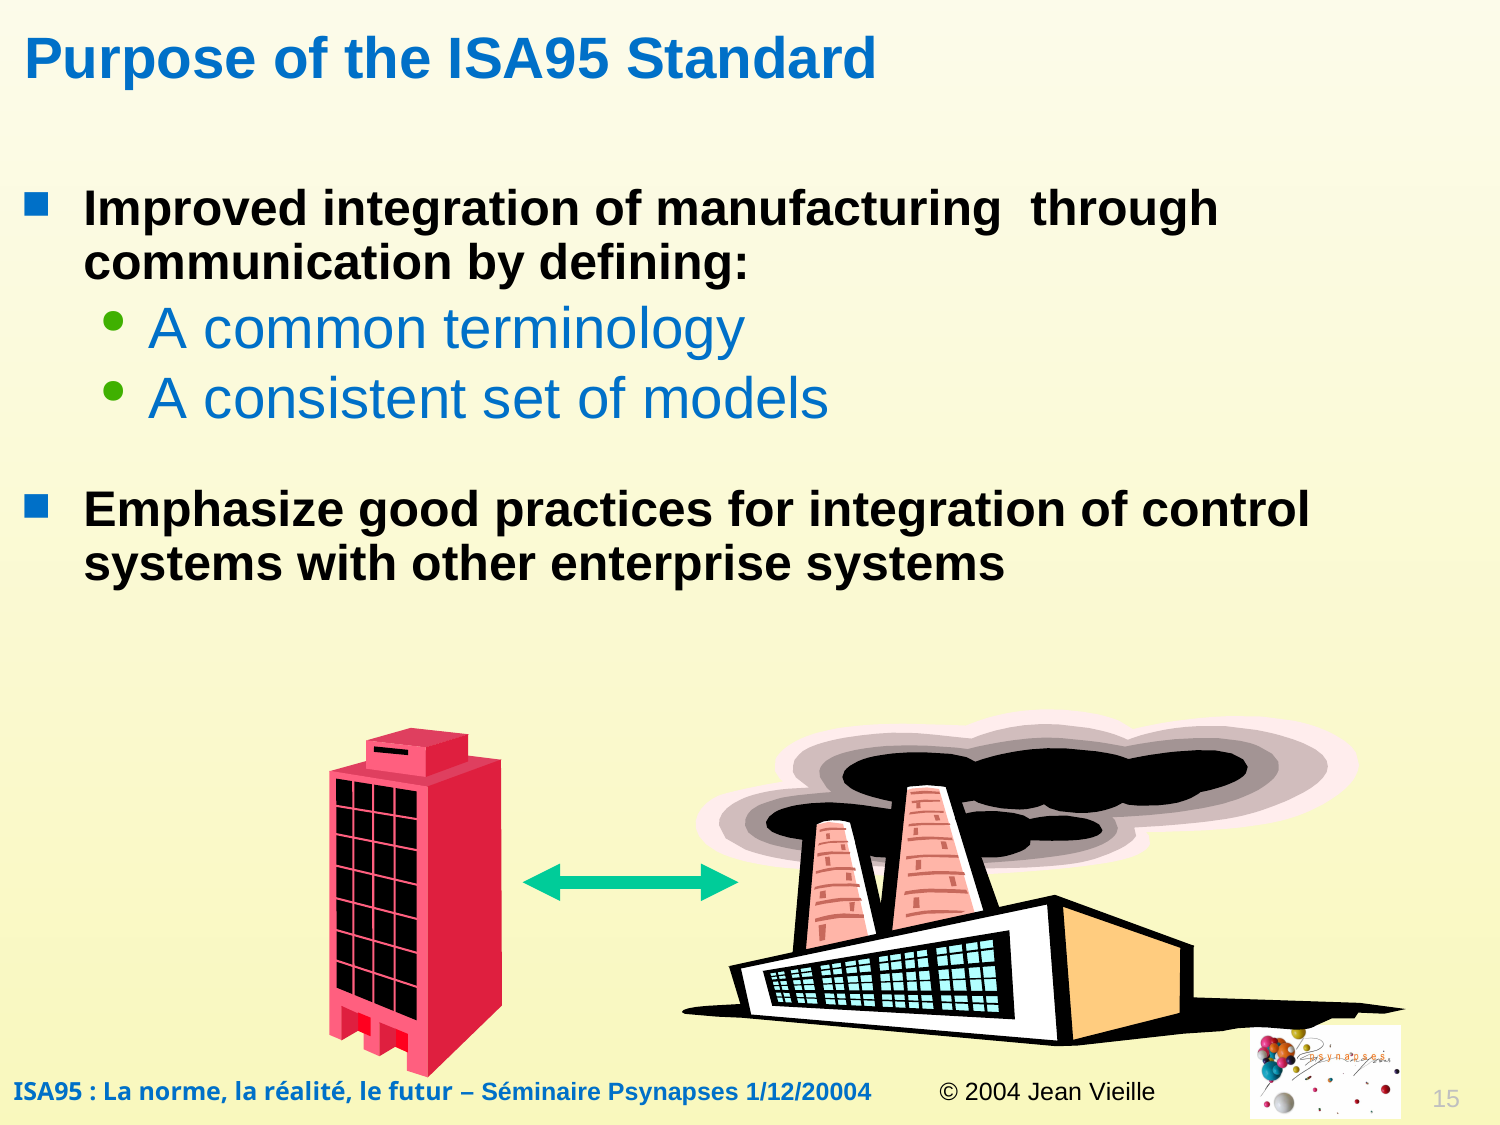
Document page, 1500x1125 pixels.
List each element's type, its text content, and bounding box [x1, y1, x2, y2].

text_box [329, 727, 502, 1078]
list Improved integration of manufacturing through communication by defining: A common terminology A consistent set of models Emphasize good practices for integration of control systems with other enterprise systems [12, 174, 1476, 1026]
picture [681, 1026, 1411, 1119]
title Purpose of the ISA95 Standard [9, 12, 1476, 151]
